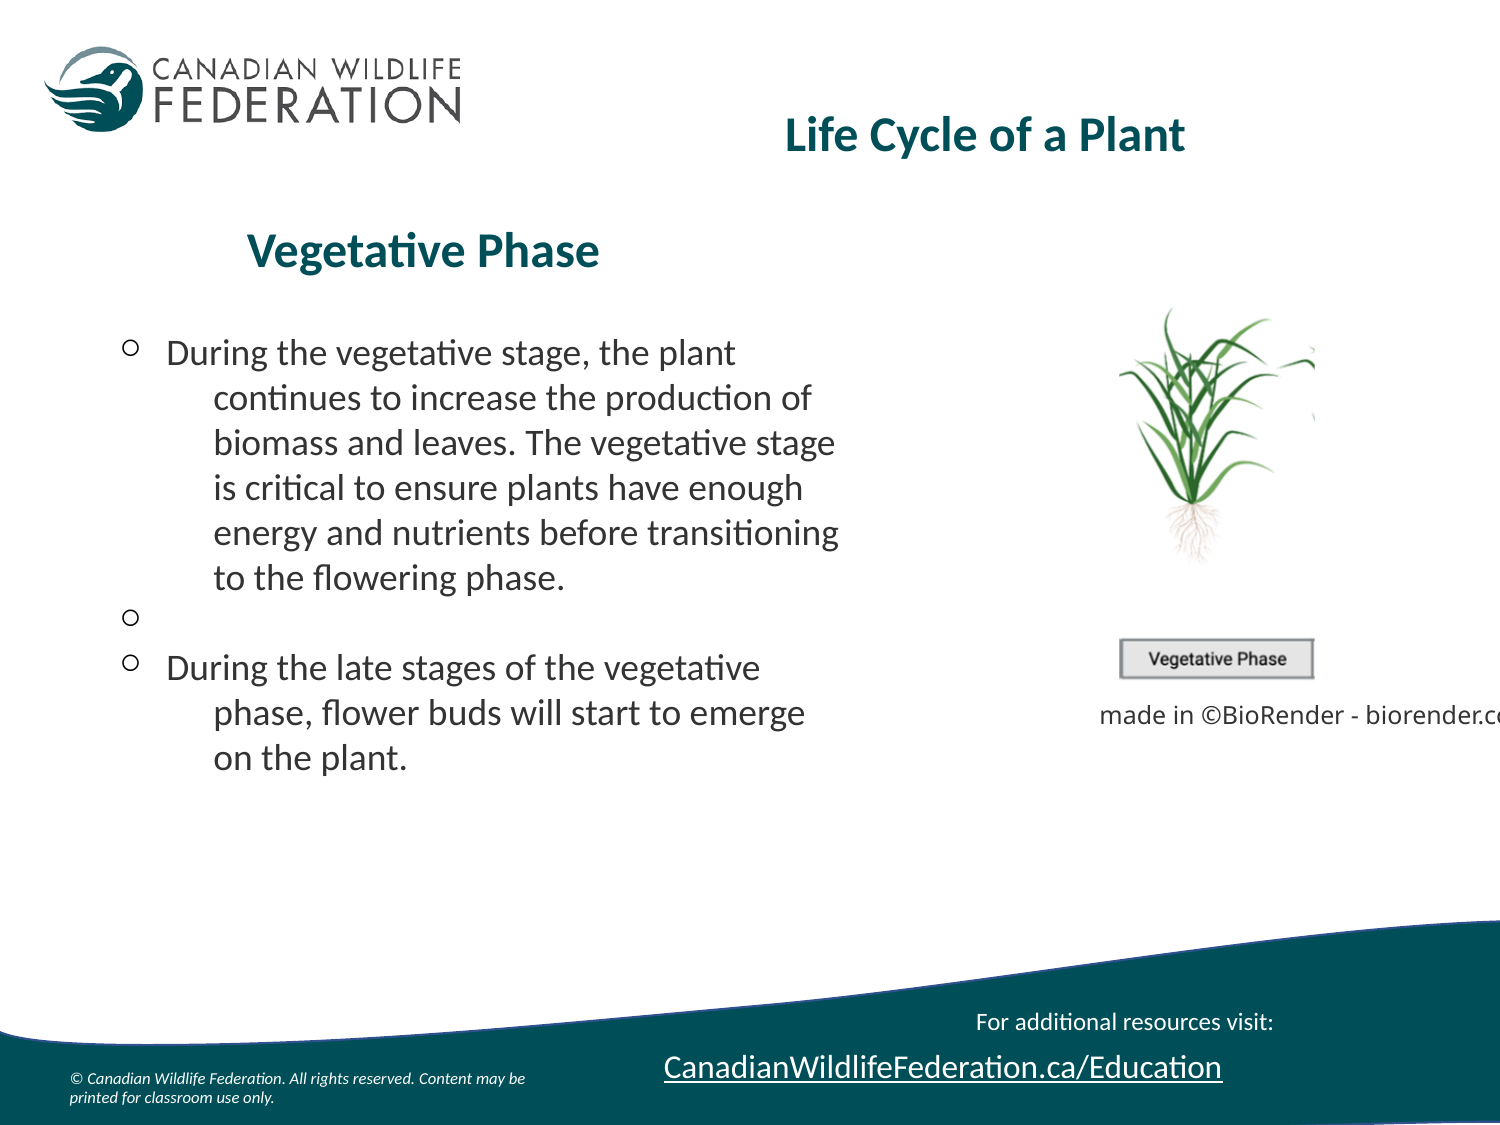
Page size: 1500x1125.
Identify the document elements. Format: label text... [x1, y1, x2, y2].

text_box © Canadian Wildlife Federation. All rights reserved. Content may be printed for classroom use only. [54, 1059, 562, 1116]
text_box CanadianWildlifeFederation.ca/Education [648, 1037, 1438, 1094]
text_box [0, 921, 1500, 1125]
text_box made in ©BioRender - biorender.com [1084, 691, 1500, 738]
text_box Vegetative Phase [53, 210, 794, 286]
text_box During the vegetative stage, the plant continues to increase the production of biomass and leaves. The vegetative stage is critical to ensure plants have enough energy and nutrients before transitioning to the flowering phase. During the late stages of the vegetative phase, flower buds will start to emerge on the plant. [0, 319, 864, 745]
text_box For additional resources visit: [961, 998, 1438, 1044]
picture [1119, 176, 1315, 690]
picture [44, 46, 460, 132]
text_box Life Cycle of a Plant [615, 93, 1356, 170]
